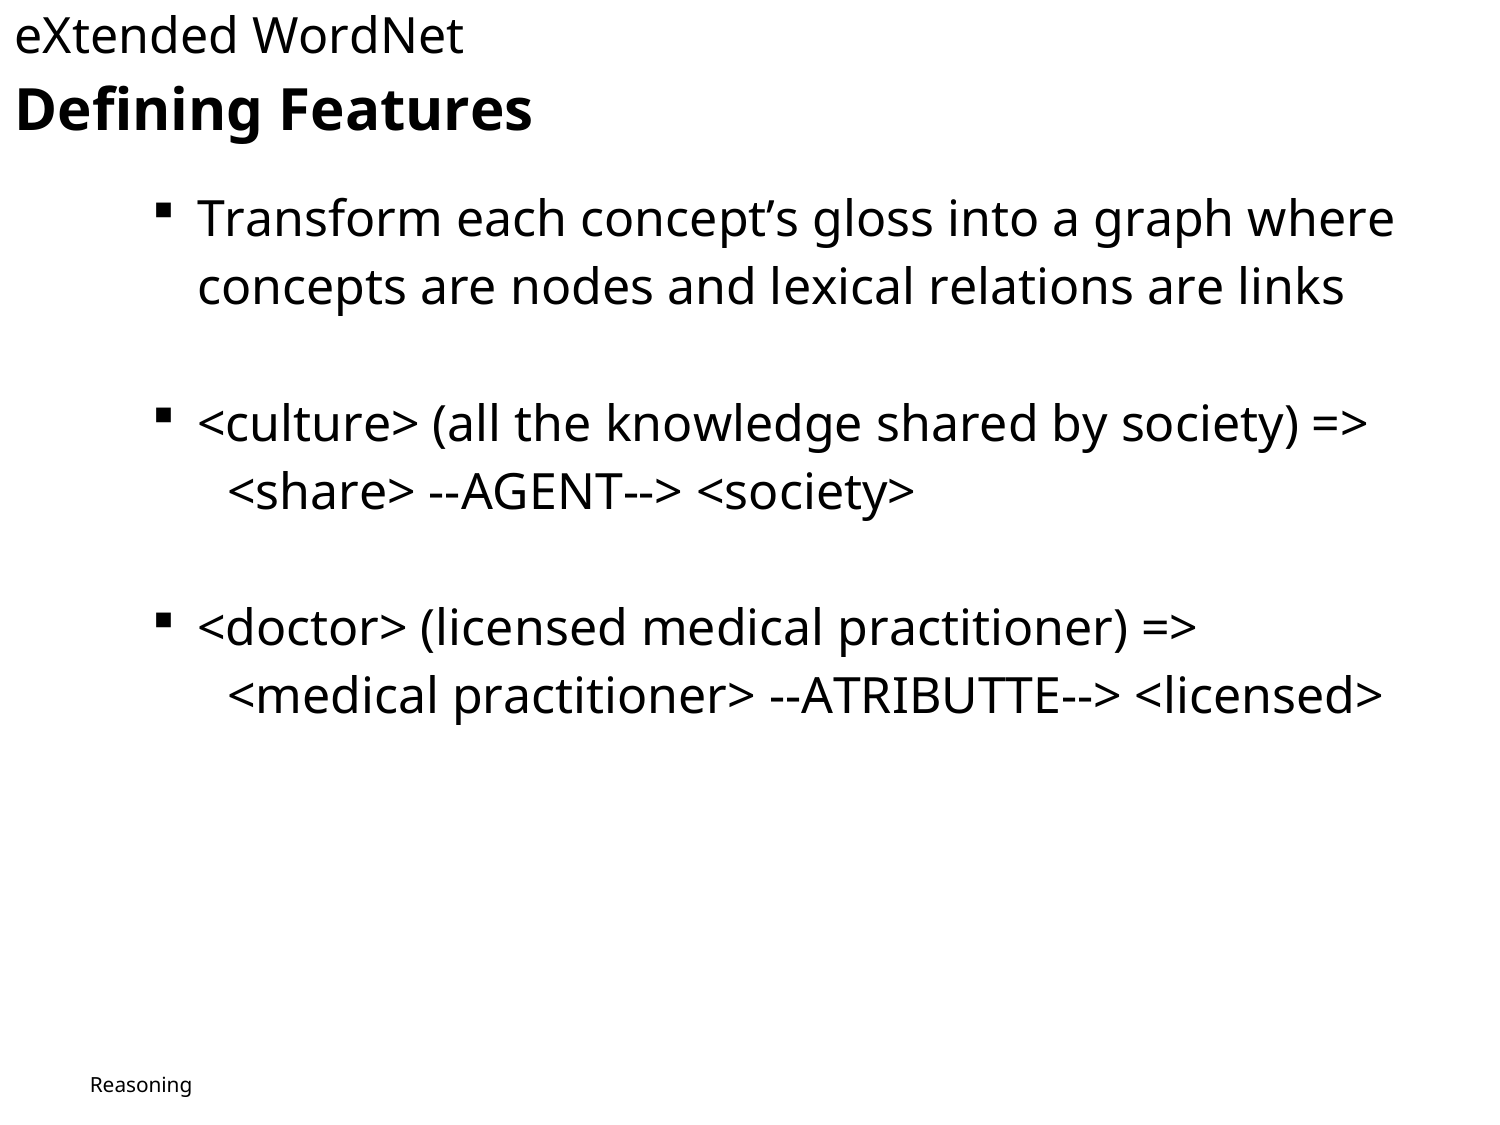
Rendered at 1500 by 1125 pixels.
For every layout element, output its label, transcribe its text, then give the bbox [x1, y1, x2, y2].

list Transform each concept’s gloss into a graph where concepts are nodes and lexical relations are links <culture> (all the knowledge shared by society) => <share> --AGENT--> <society> <doctor> (licensed medical practitioner) => <medical practitioner> --ATRIBUTTE--> <licensed> [62, 174, 1463, 1013]
title eXtended WordNet Defining Features [0, 0, 1276, 147]
